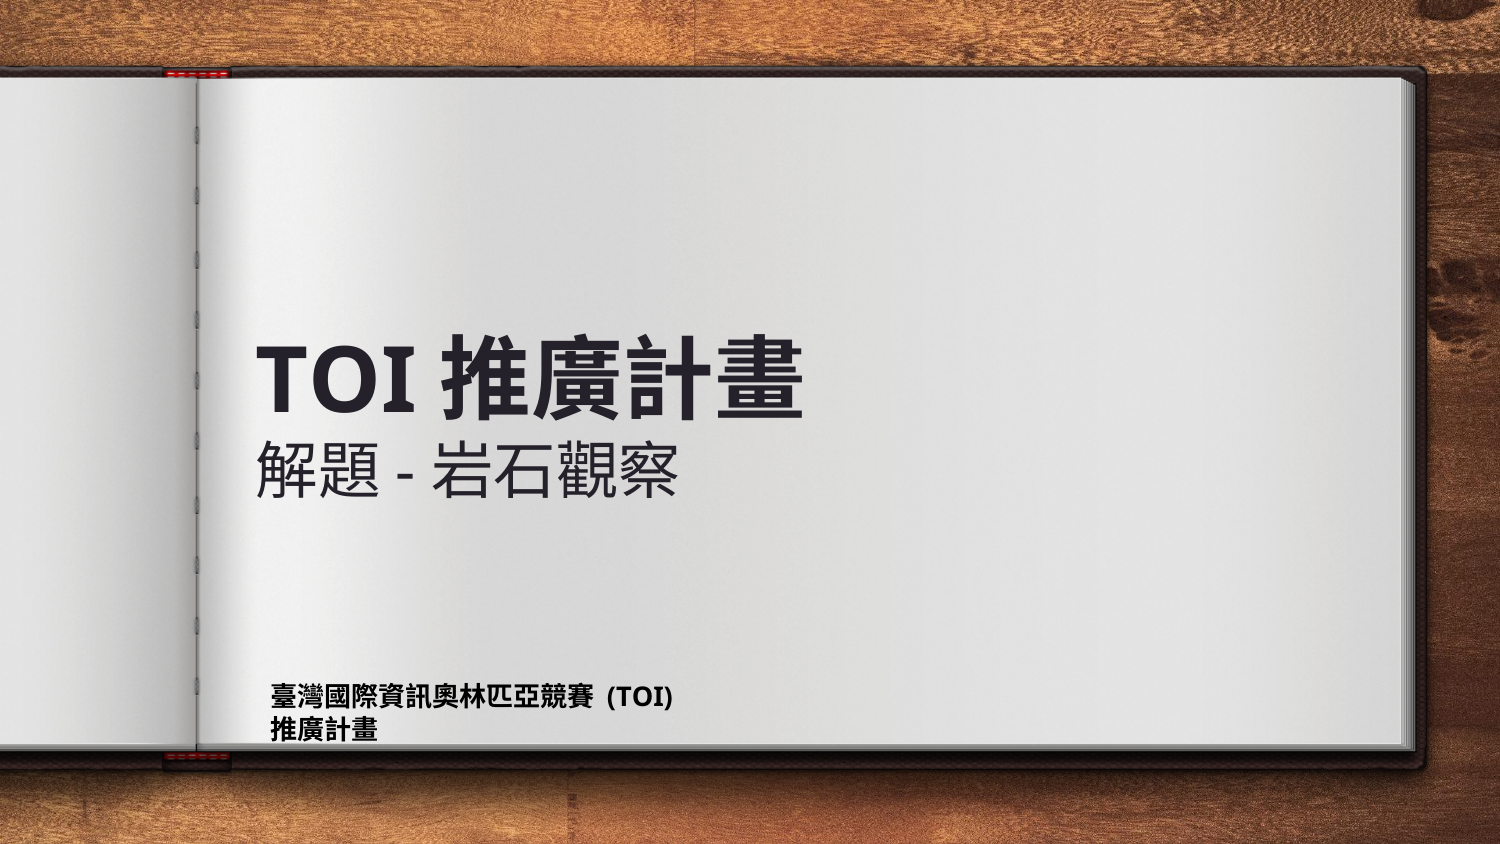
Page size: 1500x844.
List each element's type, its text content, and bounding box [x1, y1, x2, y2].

text_box TOI推廣計畫 解題-岩石觀察 [240, 262, 894, 565]
